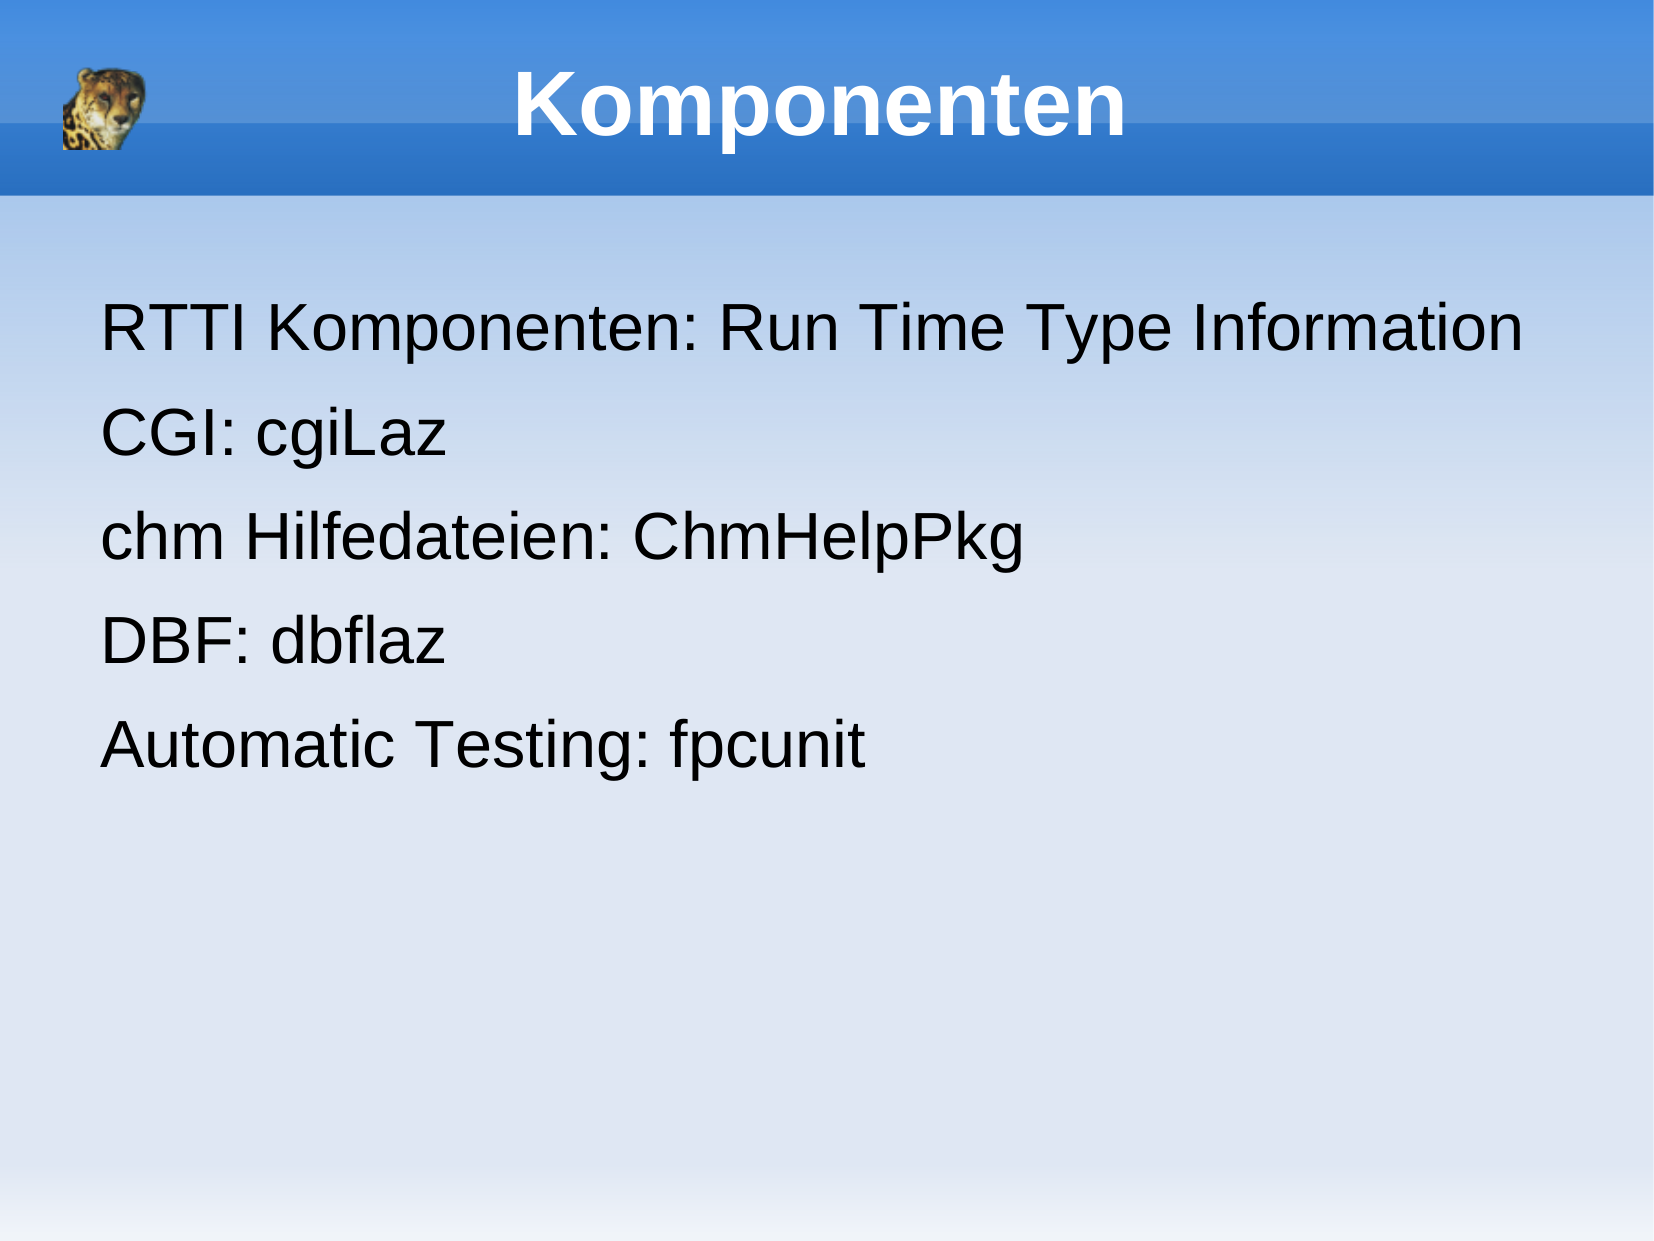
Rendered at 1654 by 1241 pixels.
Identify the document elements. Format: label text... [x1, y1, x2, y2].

title Komponenten [76, 7, 1565, 200]
list RTTI Komponenten: Run Time Type Information CGI: cgiLaz chm Hilfedateien: ChmHelpPkg DBF: dbflaz Automatic Testing: fpcunit [82, 290, 1571, 1094]
picture [0, 0, 1654, 1241]
